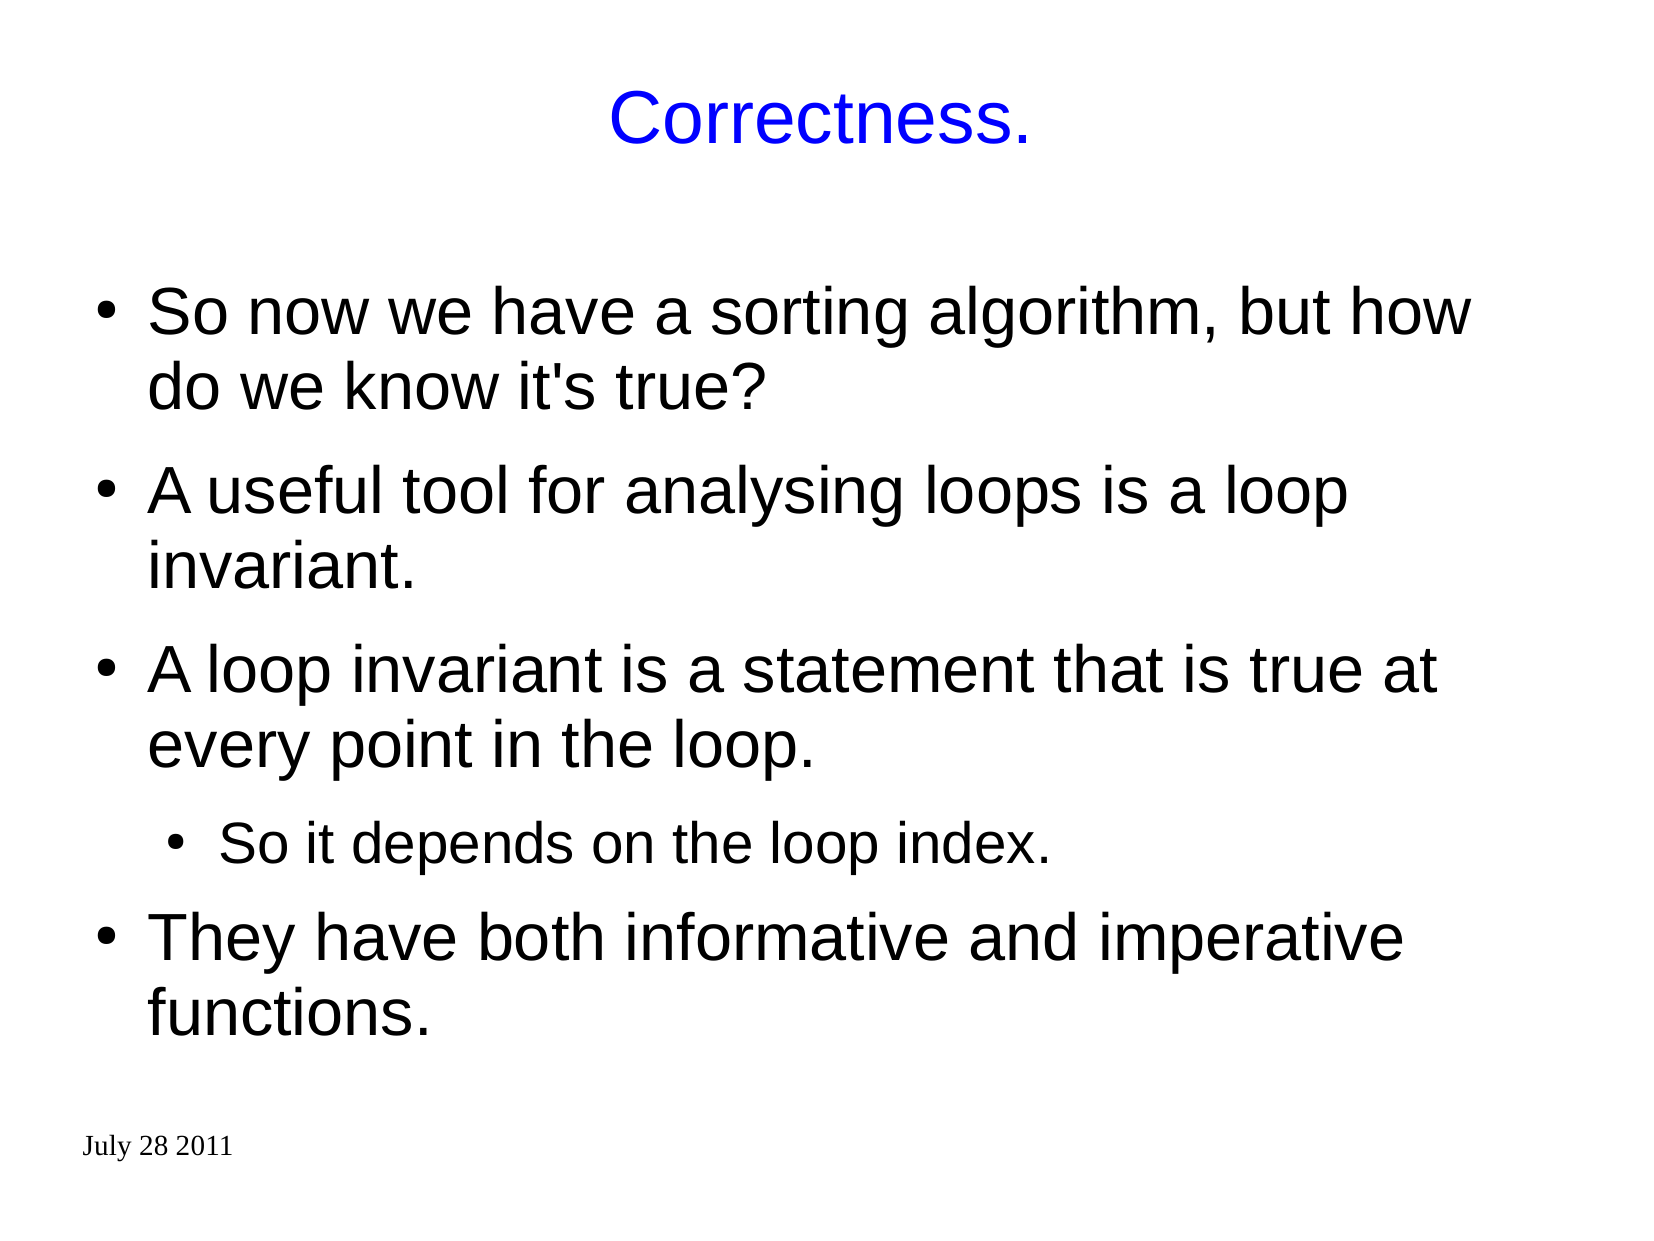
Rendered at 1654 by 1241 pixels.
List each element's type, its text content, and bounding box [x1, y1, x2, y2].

title Correctness. [76, 58, 1565, 178]
list So now we have a sorting algorithm, but how do we know it's true? A useful tool for analysing loops is a loop invariant. A loop invariant is a statement that is true at every point in the loop. So it depends on the loop index. They have both informative and imperative functions. [76, 274, 1565, 1093]
